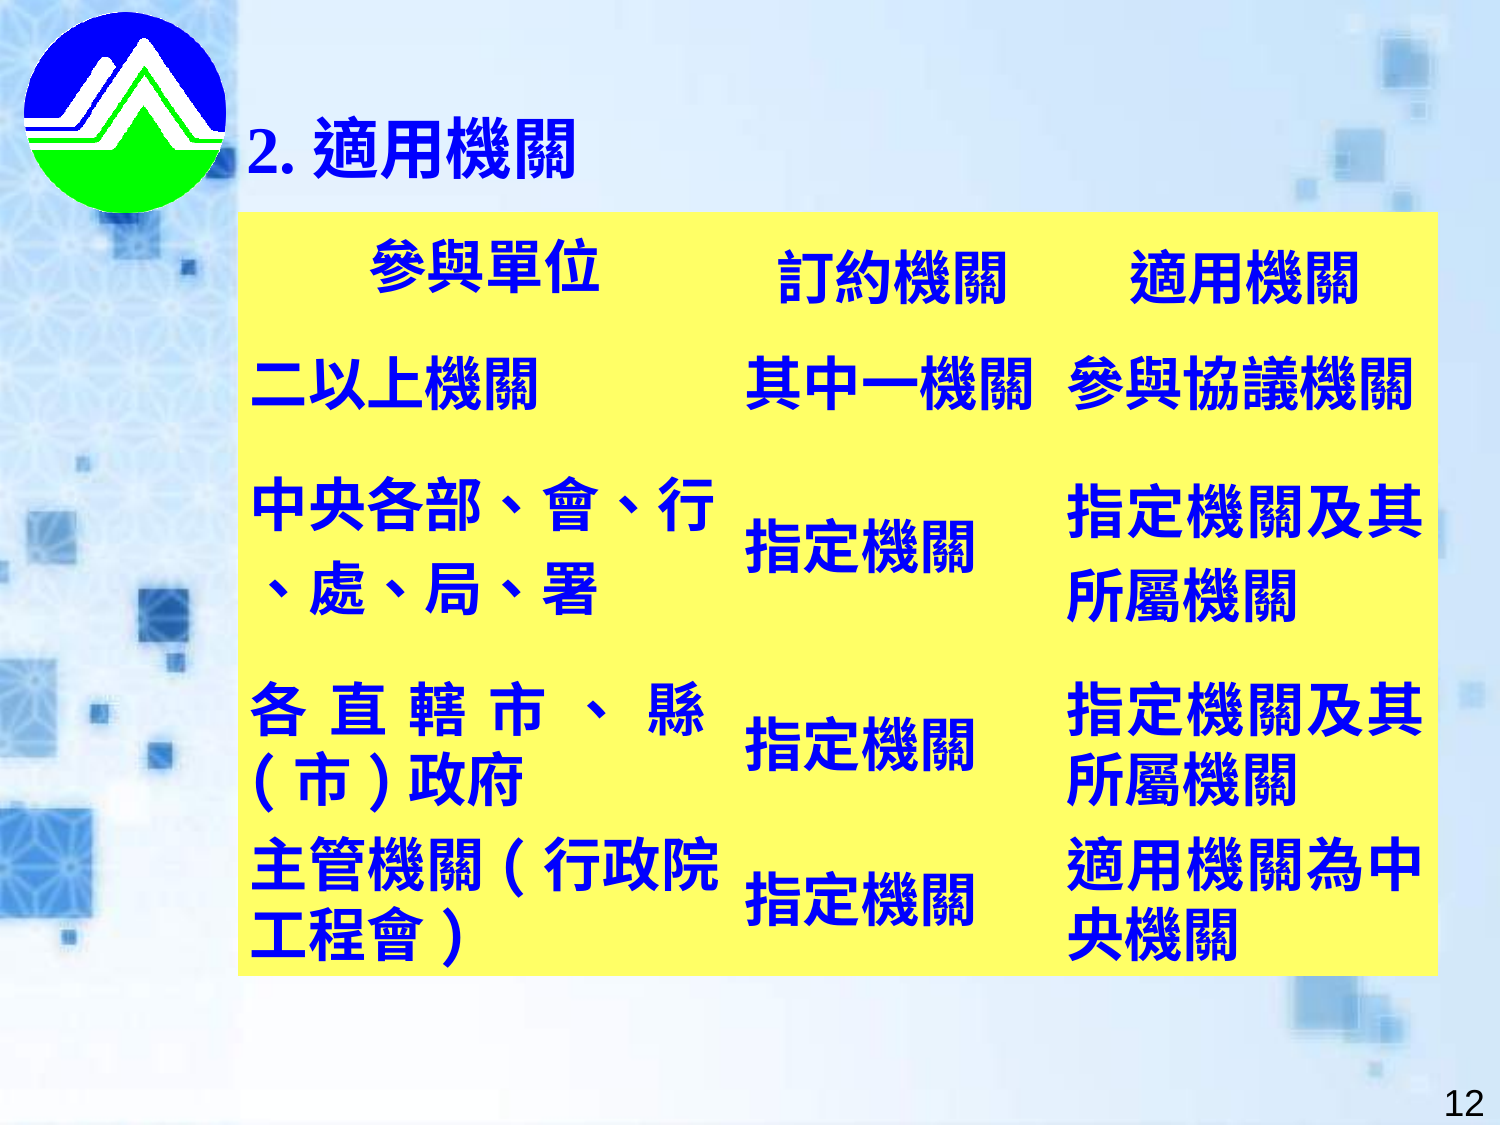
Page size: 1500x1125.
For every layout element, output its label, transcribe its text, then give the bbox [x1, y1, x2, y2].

table_cell 二以上機關 [238, 319, 732, 425]
table_cell 主管機關(行政院工程會) [238, 820, 732, 976]
table_cell 參與協議機關 [1054, 319, 1438, 425]
table_cell 其中一機關 [732, 319, 1054, 425]
table_cell 適用機關為中央機關 [1054, 820, 1438, 976]
table_cell 指定機關及其所屬機關 [1054, 665, 1438, 820]
table_cell 中央各部、會、行 、處、局、署 [238, 425, 732, 665]
table_header 適用機關 [1054, 212, 1438, 319]
table_cell 指定機關 [732, 820, 1054, 976]
table_cell 指定機關及其所屬機關 [1054, 425, 1438, 665]
table_cell 指定機關 [732, 425, 1054, 665]
text_box 2.適用機關 [237, 87, 1450, 200]
picture [0, 0, 1500, 1125]
table_header 訂約機關 [732, 212, 1054, 319]
table_cell 各直轄市、縣(市)政府 [238, 665, 732, 820]
table_cell 指定機關 [732, 665, 1054, 820]
table_header 參與單位 [238, 212, 732, 319]
